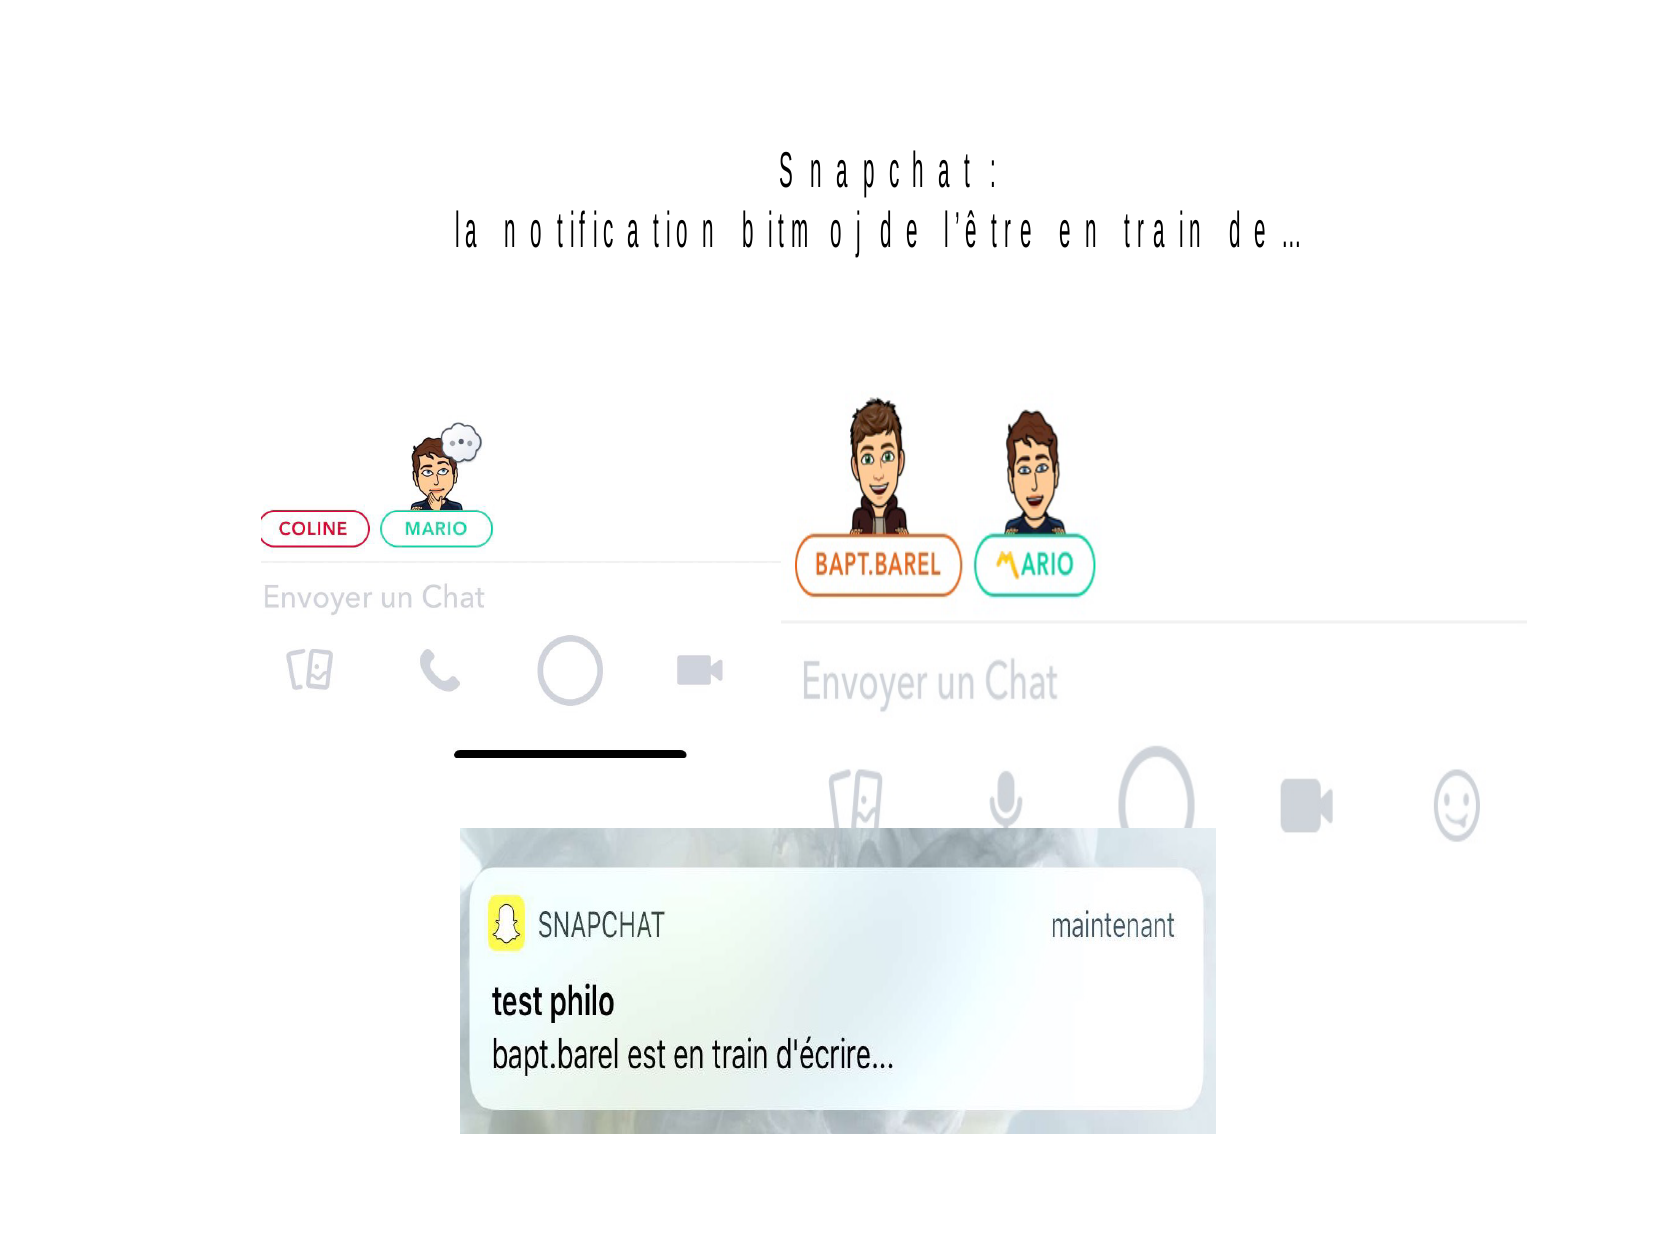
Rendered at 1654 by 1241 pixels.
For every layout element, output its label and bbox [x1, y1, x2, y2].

picture [188, 59, 1595, 1193]
